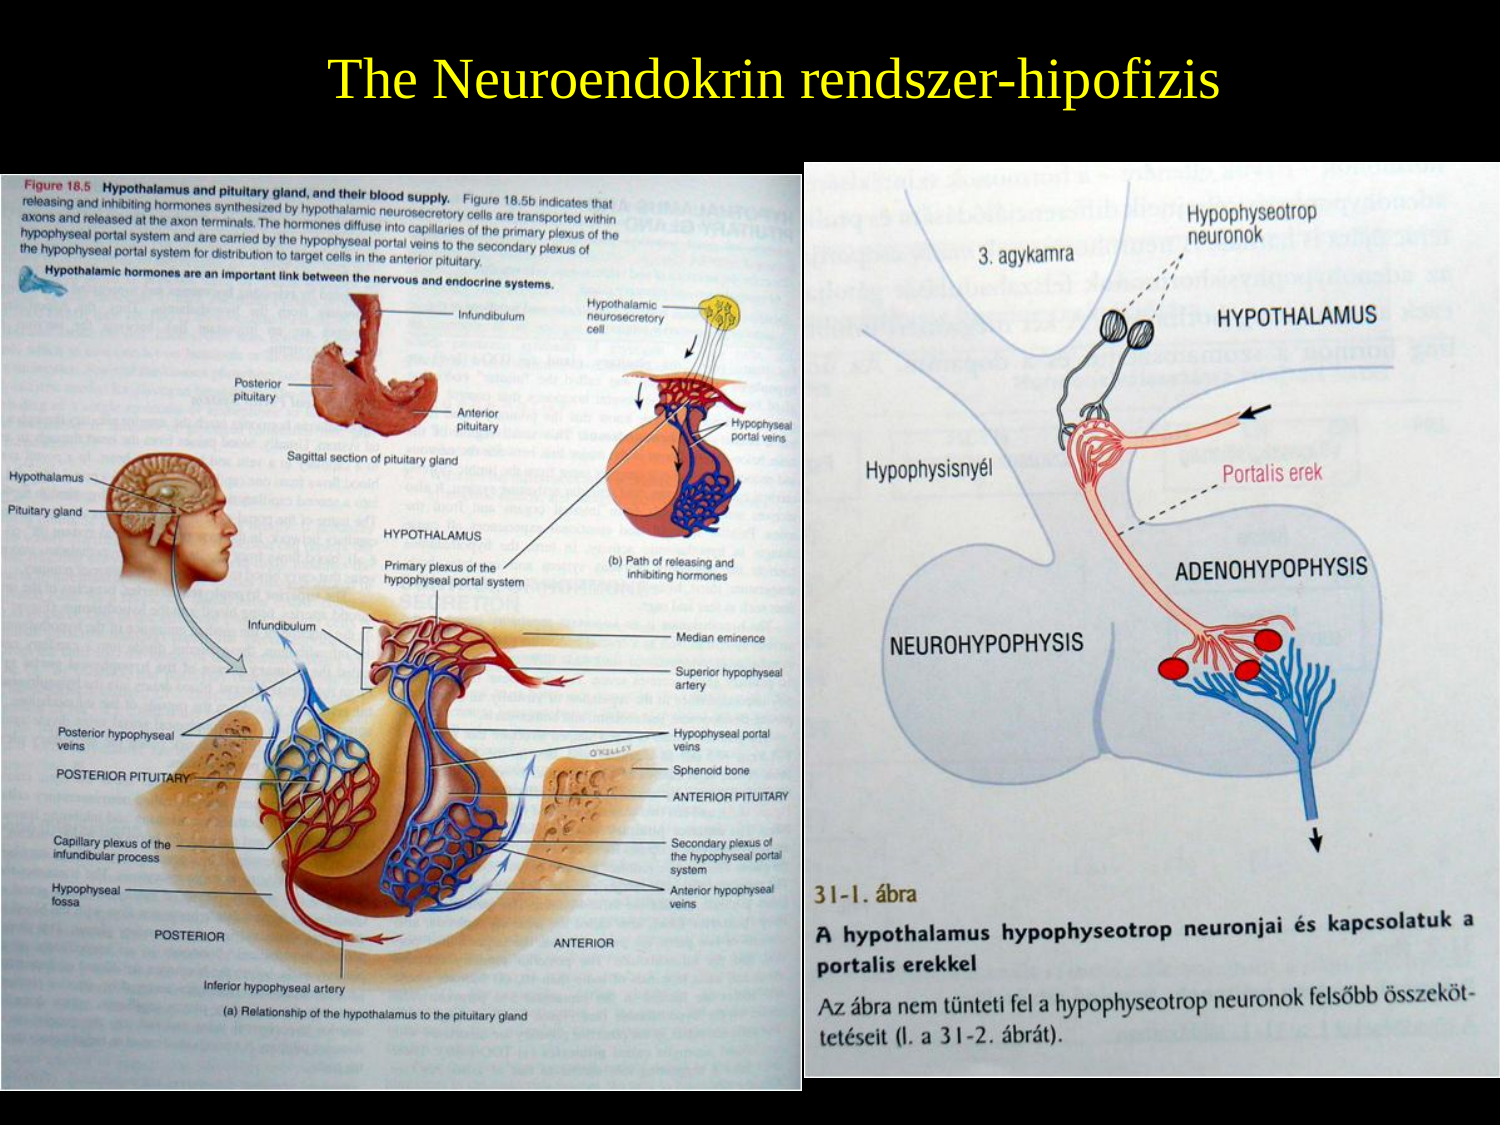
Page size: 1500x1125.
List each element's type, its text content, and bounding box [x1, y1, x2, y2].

title The Neuroendokrin rendszer-hipofizis [137, 37, 1413, 113]
picture [0, 174, 802, 1091]
picture [804, 162, 1500, 1078]
